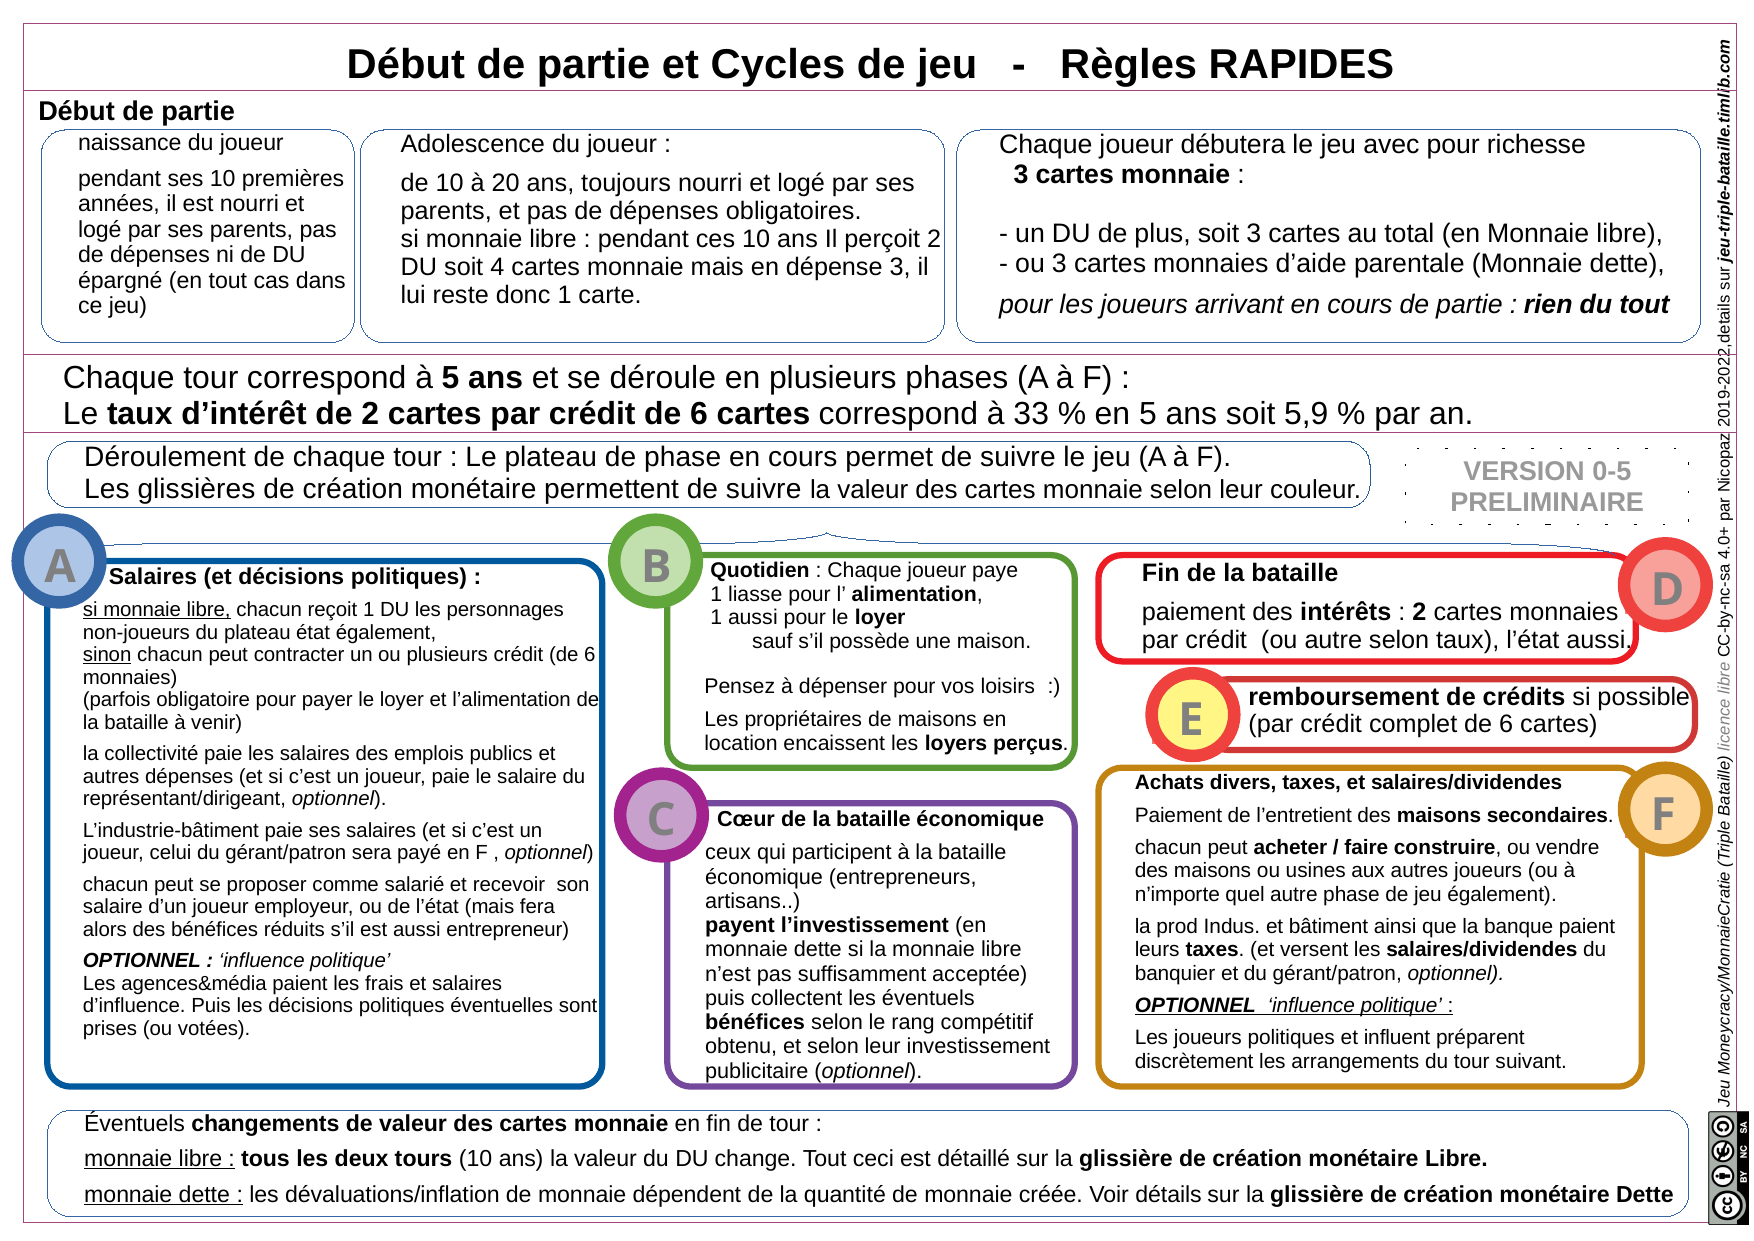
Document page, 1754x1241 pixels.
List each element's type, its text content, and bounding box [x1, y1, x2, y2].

text_box [1171, 673, 1214, 679]
text_box [635, 519, 676, 525]
text_box [1644, 543, 1687, 549]
text_box [614, 533, 625, 589]
text_box [93, 537, 101, 585]
text_box [1699, 560, 1707, 609]
list remboursement de crédits si possible (par crédit complet de 6 cartes) [1215, 679, 1695, 751]
list Éventuels changements de valeur des cartes monnaie en fin de tour : monnaie libre : tous les deux tours (10 ans) la valeur du DU change. Tout ceci est détaillé sur la glissière de création monétaire Libre. monnaie dette : les dévaluations/inflation de monnaie dépendent de la quantité de monnaie créée. Voir détails sur la glissière de création monétaire Dette [47, 1110, 1689, 1217]
list Quotidien : Chaque joueur paye 1 liasse pour l’ alimentation, 1 aussi pour le loyer sauf s’il possède une maison. Pensez à dépenser pour vos loisirs :) Les propriétaires de maisons en location encaissent les loyers perçus. [667, 555, 1075, 768]
text_box [1638, 616, 1693, 627]
text_box [641, 773, 682, 779]
list Chaque tour correspond à 5 ans et se déroule en plusieurs phases (A à F) : Le taux d’intérêt de 2 cartes par crédit de 6 cartes correspond à 33 % en 5 ans soit 5,9 % par an. [11, 360, 1713, 433]
title Début de partie et Cycles de jeu - Règles RAPIDES [24, 24, 1733, 90]
picture [1709, 1112, 1749, 1225]
text_box [17, 532, 29, 590]
text_box [1638, 840, 1693, 851]
text_box [634, 846, 689, 857]
text_box Début de partie [23, 88, 414, 134]
list Achats divers, taxes, et salaires/dividendes Paiement de l’entretient des maisons secondaires. chacun peut acheter / faire construire, ou vendre des maisons ou usines aux autres joueurs (ou à n’importe quel autre phase de jeu également). la prod Indus. et bâtiment ainsi que la banque paient leurs taxes. (et versent les salaires/dividendes du banquier et du gérant/patron, optionnel). OPTIONNEL ‘influence politique’ : Les joueurs politiques et influent préparent discrètement les arrangements du tour suivant. [1098, 767, 1642, 1087]
text_box [1699, 785, 1707, 834]
list Fin de la bataille paiement des intérêts : 2 cartes monnaies par crédit (ou autre selon taux), l’état aussi. [1098, 555, 1636, 662]
text_box [1624, 556, 1635, 613]
text_box [628, 592, 683, 603]
text_box A [29, 525, 93, 592]
text_box [1227, 691, 1235, 738]
title Début de partie et Cycles de jeu - Règles RAPIDES [20, 19, 1733, 155]
list Cœur de la bataille économique ceux qui participent à la bataille économique (entrepreneurs, artisans..) payent l’investissement (en monnaie dette si la monnaie libre n’est pas suffisamment acceptée) puis collectent les éventuels bénéfices selon le rang compétitif obtenu, et selon leur investissement publicitaire (optionnel). [667, 803, 1075, 1087]
text_box [1151, 686, 1163, 744]
list naissance du joueur pendant ses 10 premières années, il est nourri et logé par ses parents, pas de dépenses ni de DU épargné (en tout cas dans ce jeu) [41, 134, 355, 343]
list Adolescence du joueur : de 10 à 20 ans, toujours nourri et logé par ses parents, et pas de dépenses obligatoires. si monnaie libre : pendant ces 10 ans Il perçoit 2 DU soit 4 cartes monnaie mais en dépense 3, il lui reste donc 1 carte. [360, 129, 945, 343]
text_box F [1635, 773, 1699, 840]
text_box C [631, 779, 695, 846]
list Déroulement de chaque tour : Le plateau de phase en cours permet de suivre le jeu (A à F). Les glissières de création monétaire permettent de suivre la valeur des cartes monnaie selon leur couleur. [47, 441, 1371, 508]
text_box E [1163, 679, 1227, 746]
text_box [1645, 767, 1686, 773]
list Chaque joueur débutera le jeu avec pour richesse 3 cartes monnaie : - un DU de plus, soit 3 cartes au total (en Monnaie libre), - ou 3 cartes monnaies d’aide parentale (Monnaie dette), pour les joueurs arrivant en cours de partie : rien du tout [956, 129, 1701, 343]
text_box [1624, 781, 1635, 838]
text_box VERSION 0-5 PRELIMINAIRE [1405, 448, 1689, 525]
text_box [1166, 746, 1220, 756]
title Début de partie et Cycles de jeu - Règles RAPIDES [414, 91, 1733, 155]
list Salaires (et décisions politiques) : si monnaie libre, chacun reçoit 1 DU les personnages non-joueurs du plateau état également, sinon chacun peut contracter un ou plusieurs crédit (de 6 monnaies) (parfois obligatoire pour payer le loyer et l’alimentation de la bataille à venir) la collectivité paie les salaires des emplois publics et autres dépenses (et si c’est un joueur, paie le salaire du représentant/dirigeant, optionnel). L’industrie-bâtiment paie ses salaires (et si c’est un joueur, celui du gérant/patron sera payé en F , optionnel) chacun peut se proposer comme salarié et recevoir son salaire d’un joueur employeur, ou de l’état (mais fera alors des bénéfices réduits s’il est aussi entrepreneur) OPTIONNEL : ‘influence politique’ Les agences&média paient les frais et salaires d’influence. Puis les décisions politiques éventuelles sont prises (ou votées). [47, 561, 603, 1087]
text_box [689, 536, 697, 586]
text_box [38, 519, 80, 525]
text_box B [625, 525, 689, 592]
text_box [620, 787, 631, 843]
text_box [31, 592, 87, 603]
text_box D [1635, 549, 1699, 616]
text_box [695, 790, 703, 840]
